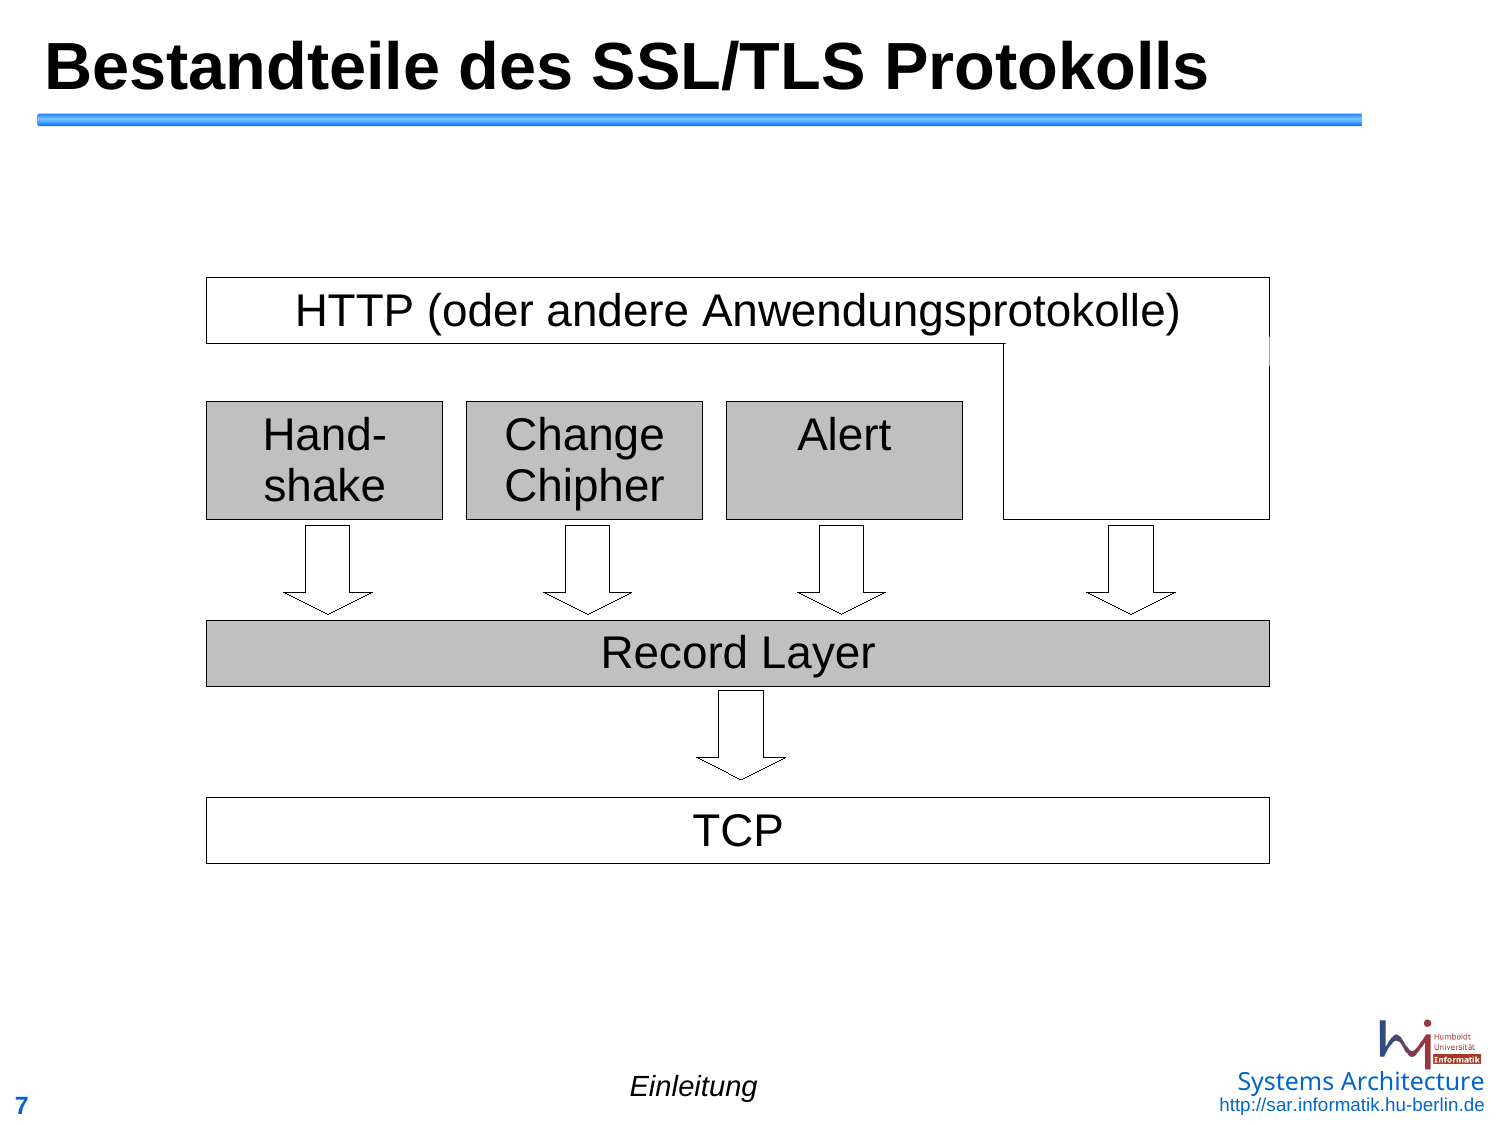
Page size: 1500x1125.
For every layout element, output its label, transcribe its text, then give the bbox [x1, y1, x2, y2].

text_box HTTP (oder andere Anwendungsprotokolle) [206, 277, 1270, 344]
text_box Hand- shake [206, 401, 443, 519]
text_box [696, 690, 786, 780]
text_box [797, 525, 886, 615]
text_box TCP [206, 797, 1270, 864]
text_box Alert [726, 401, 963, 519]
picture [1376, 1016, 1483, 1071]
text_box [1086, 525, 1176, 615]
text_box [1003, 336, 1270, 520]
text_box [543, 525, 632, 615]
text_box Change Chipher [466, 401, 703, 519]
text_box Einleitung [442, 1062, 945, 1111]
text_box [283, 525, 373, 615]
text_box Record Layer [206, 620, 1270, 686]
title Bestandteile des SSL/TLS Protokolls [29, 20, 1500, 114]
